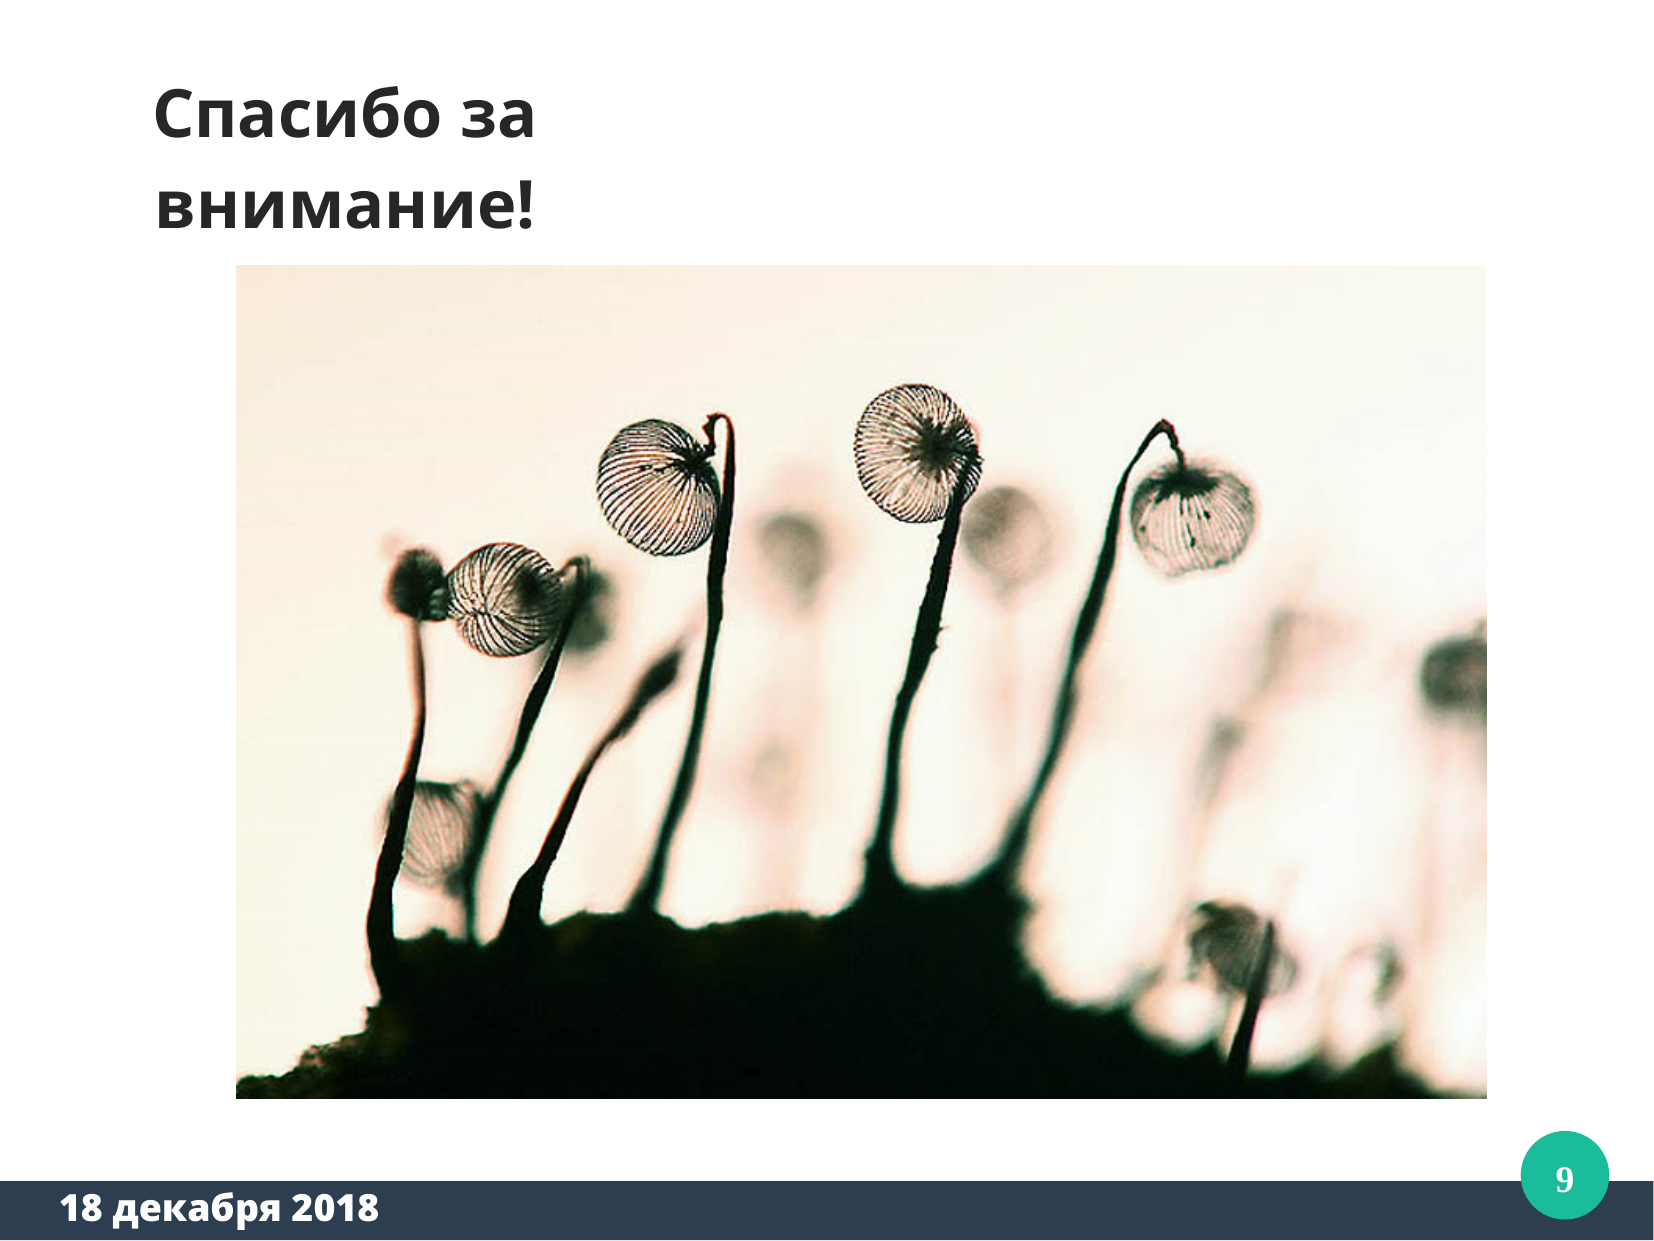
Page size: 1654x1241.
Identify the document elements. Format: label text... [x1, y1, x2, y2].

text_box 9 [1505, 1151, 1625, 1211]
picture [236, 265, 1487, 1099]
text_box Спасибо за внимание! [10, 59, 680, 263]
